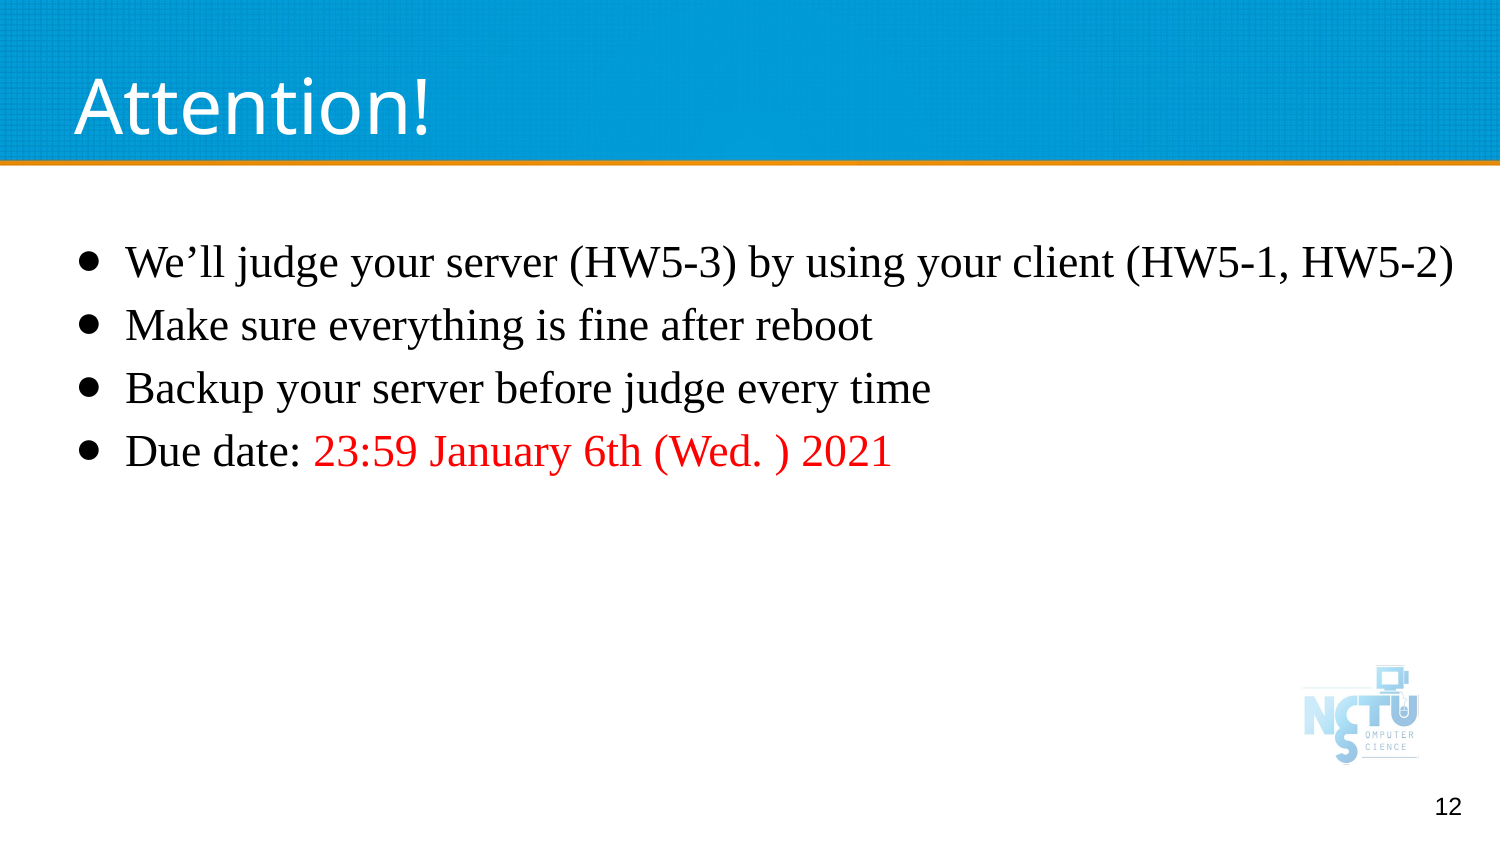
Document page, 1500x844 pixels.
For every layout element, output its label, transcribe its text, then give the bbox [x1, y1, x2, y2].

title Attention! [74, 33, 1425, 175]
list We’ll judge your server (HW5-3) by using your client (HW5-1, HW5-2) Make sure everything is fine after reboot Backup your server before judge every time Due date: 23:59 January 6th (Wed. ) 2021 [70, 223, 1494, 700]
picture [0, 160, 1500, 844]
slide_number <number> [1403, 779, 1494, 844]
